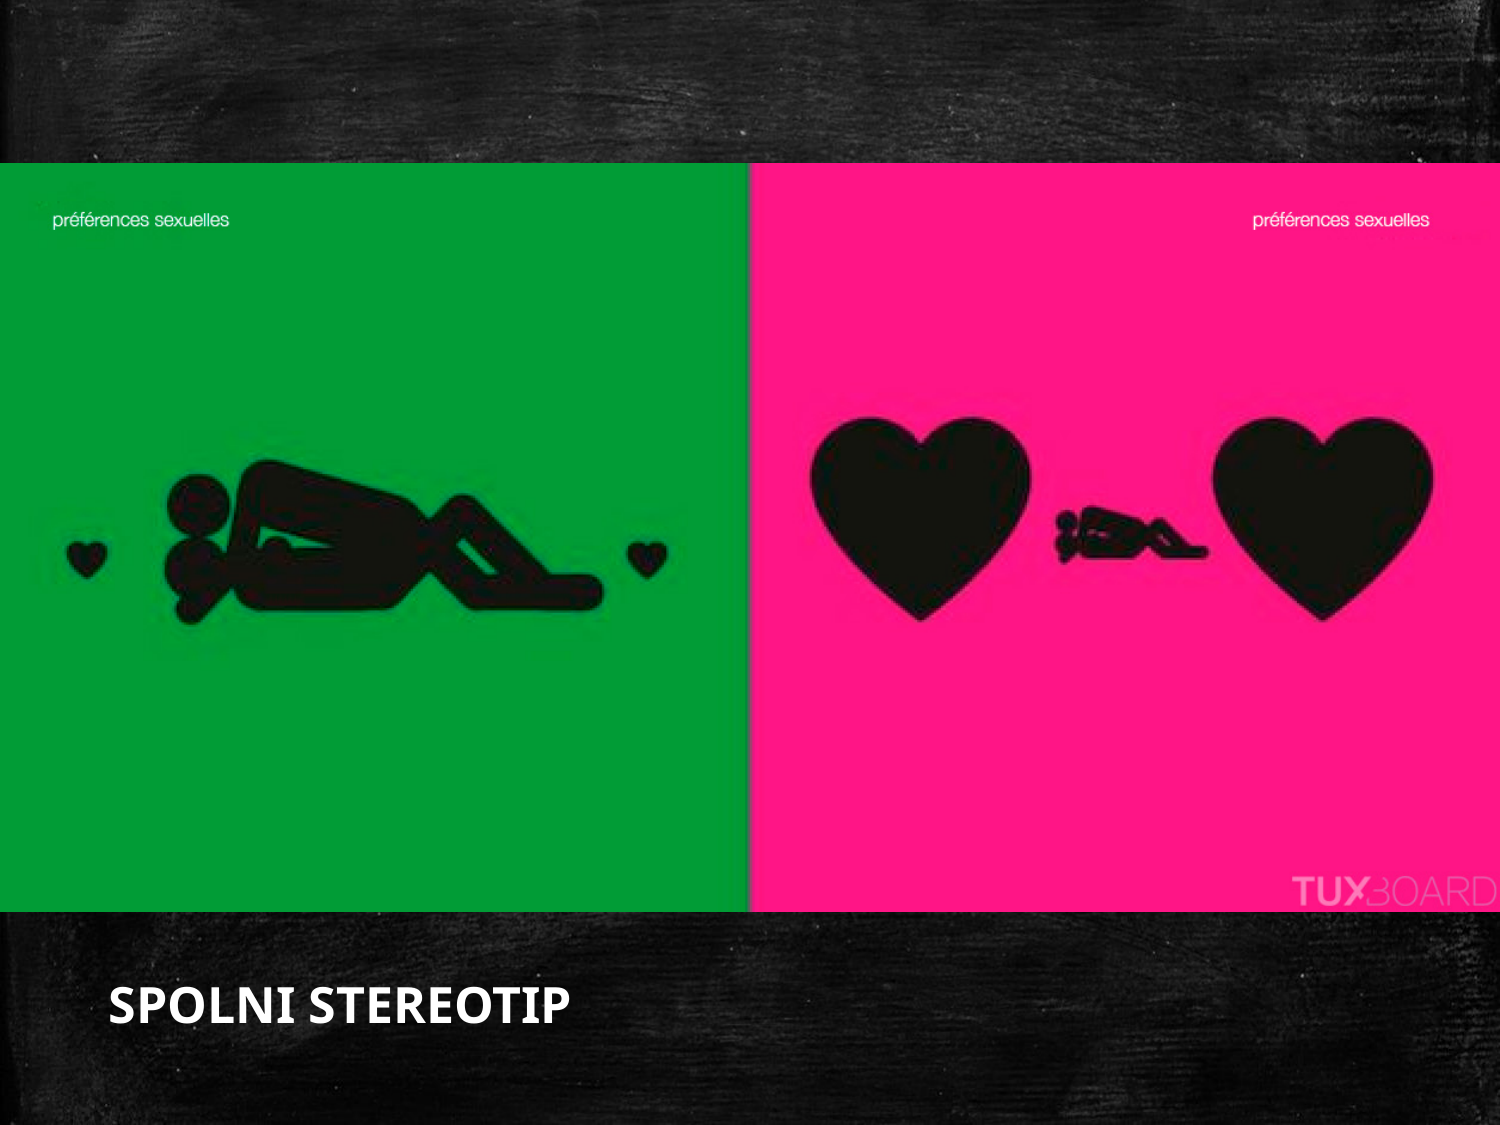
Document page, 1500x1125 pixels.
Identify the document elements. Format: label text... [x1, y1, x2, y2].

picture [0, 0, 1500, 1125]
text_box SPOLNI STEREOTIP [93, 972, 704, 1042]
